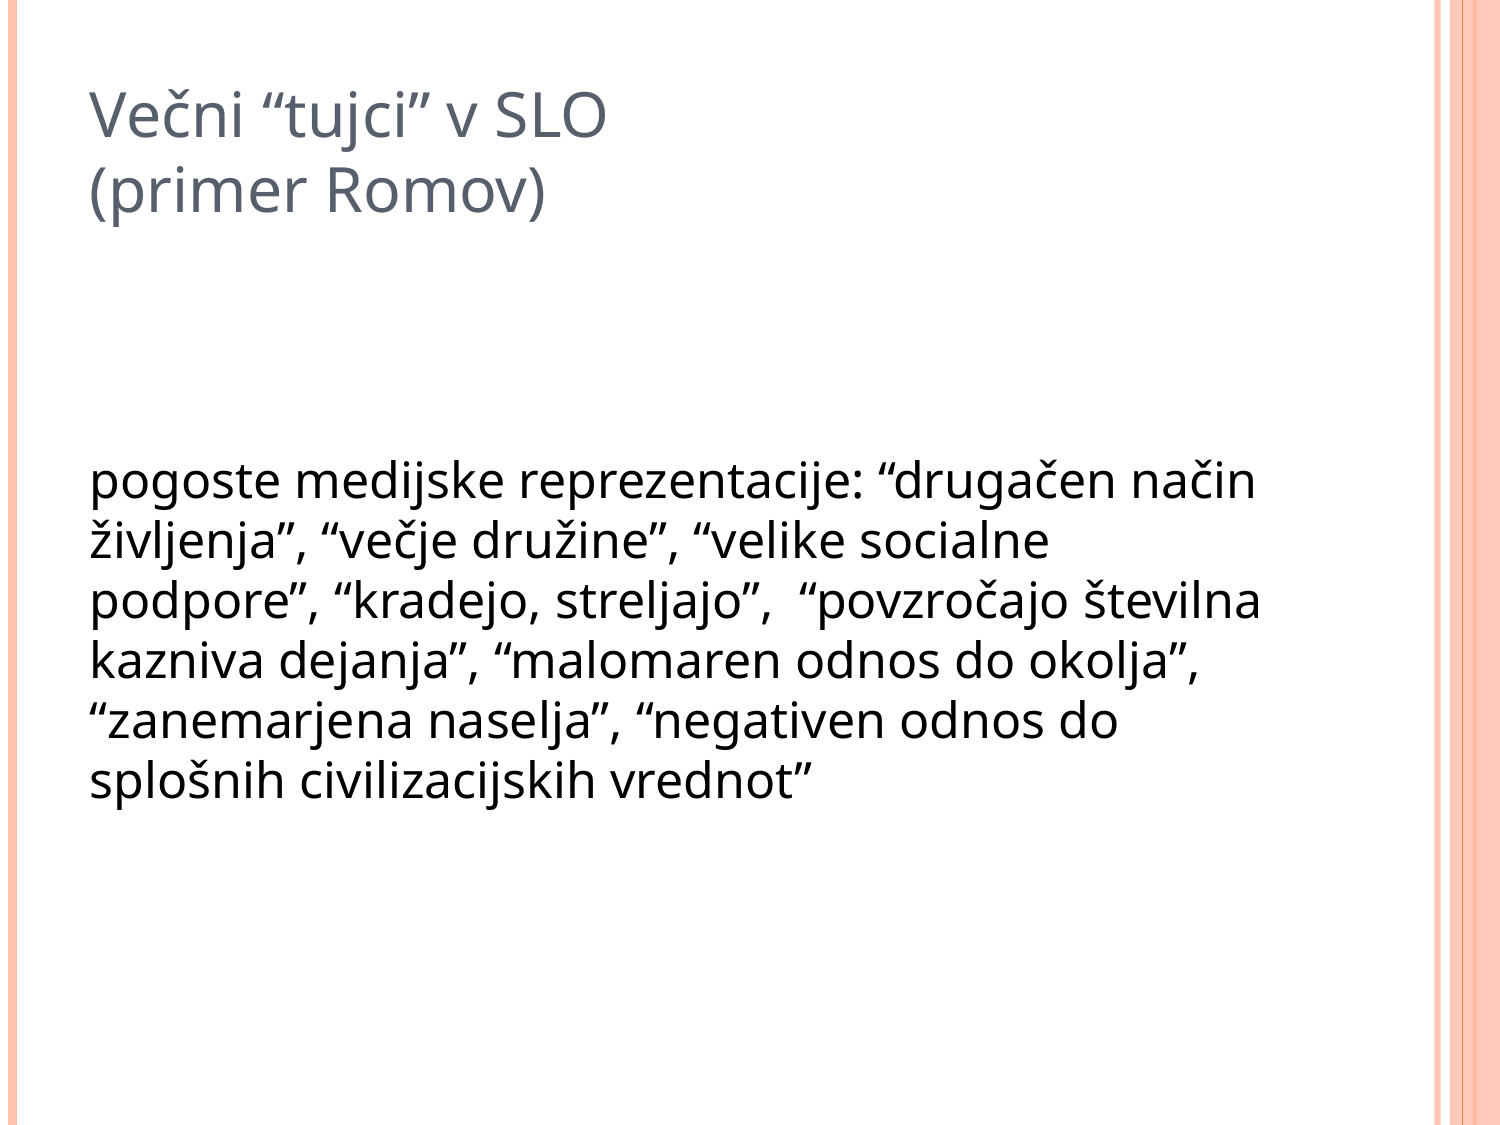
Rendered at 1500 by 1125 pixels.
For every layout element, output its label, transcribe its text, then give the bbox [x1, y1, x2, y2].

title Večni “tujci” v SLO (primer Romov) [75, 45, 1300, 233]
list pogoste medijske reprezentacije: “drugačen način življenja”, “večje družine”, “velike socialne podpore”, “kradejo, streljajo”, “povzročajo številna kazniva dejanja”, “malomaren odnos do okolja”, “zanemarjena naselja”, “negativen odnos do splošnih civilizacijskih vrednot” [75, 262, 1300, 1062]
